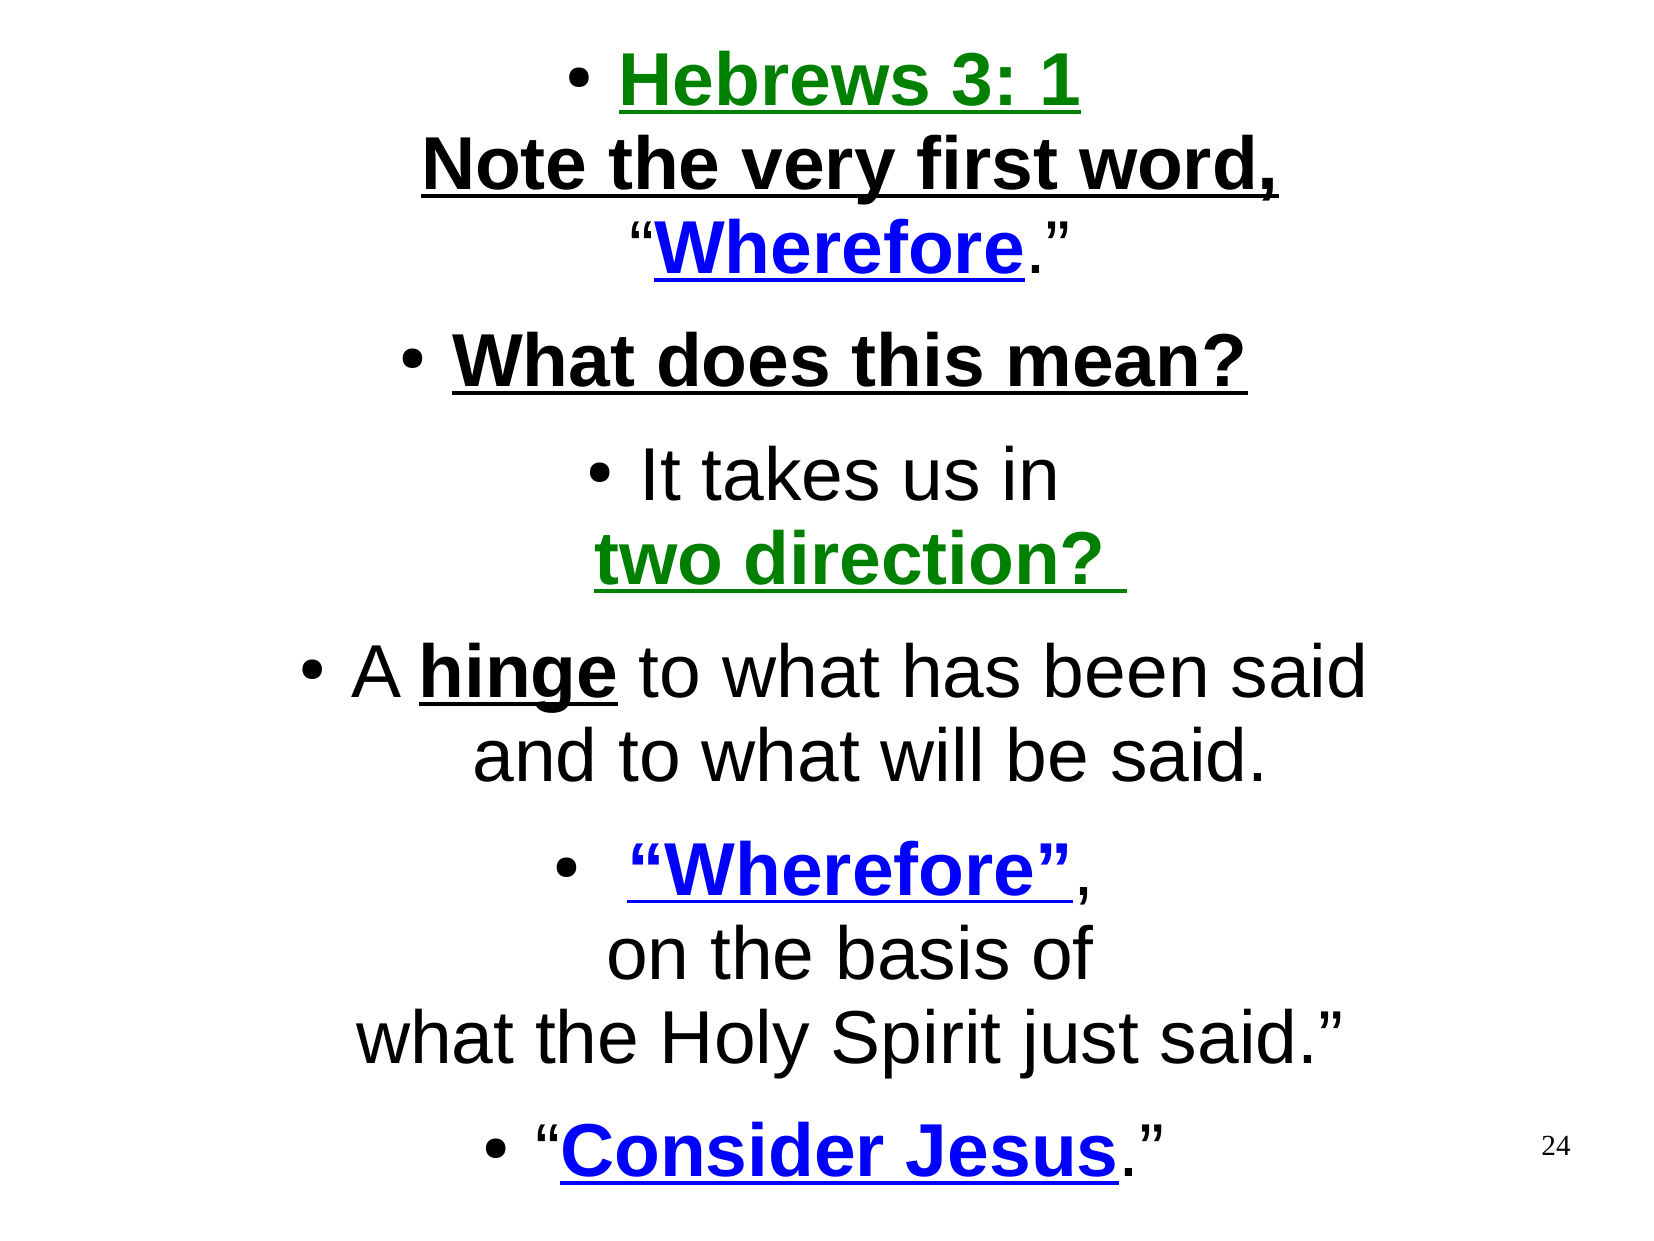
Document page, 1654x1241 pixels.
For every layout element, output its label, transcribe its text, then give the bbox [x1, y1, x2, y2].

list Hebrews 3: 1 Note the very first word, “Wherefore.” What does this mean? It takes us in two direction? A hinge to what has been said and to what will be said. “Wherefore”, on the basis of what the Holy Spirit just said.” “Consider Jesus.” [37, 37, 1613, 1238]
